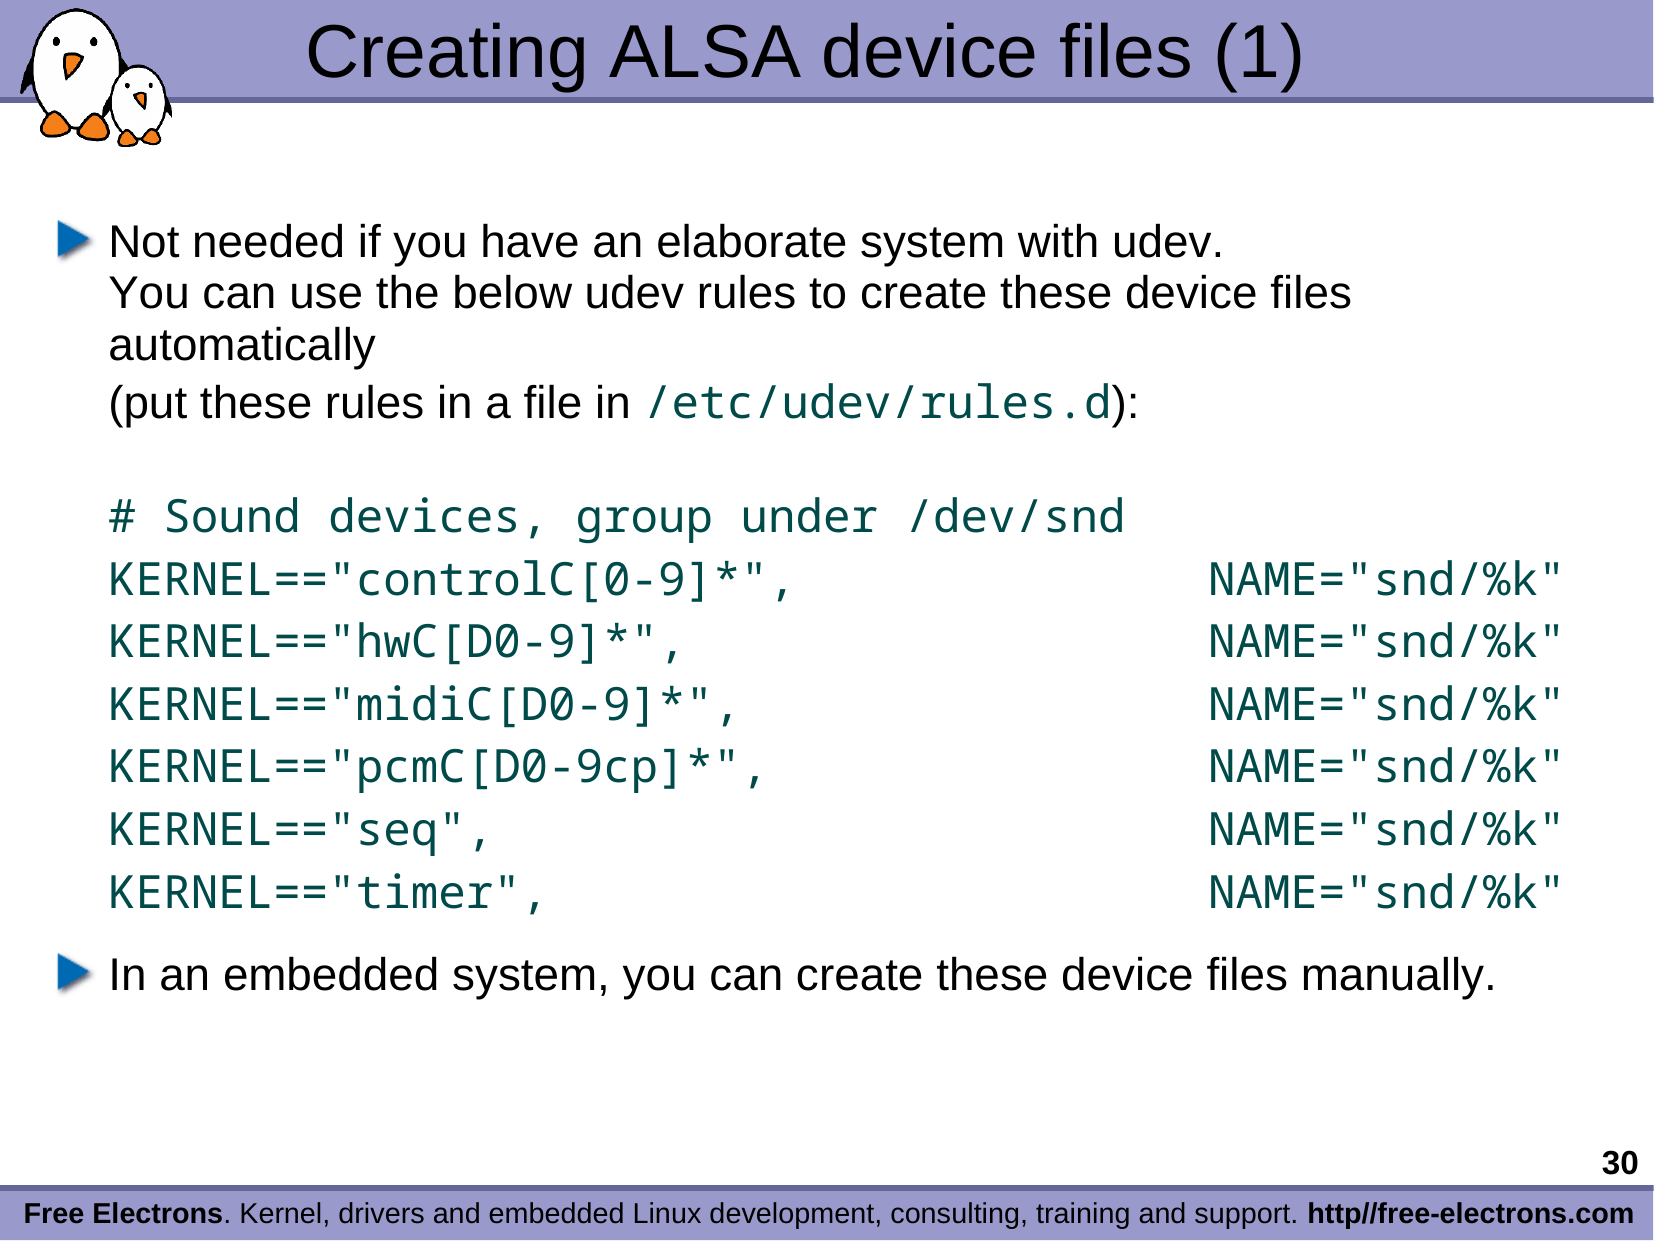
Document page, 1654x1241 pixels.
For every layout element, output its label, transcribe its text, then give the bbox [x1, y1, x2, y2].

title Creating ALSA device files (1) [60, 0, 1551, 103]
picture [20, 8, 172, 147]
list Not needed if you have an elaborate system with udev. You can use the below udev rules to create these device files automatically (put these rules in a file in /etc/udev/rules.d): # Sound devices, group under /dev/snd KERNEL=="controlC[0-9]*", NAME="snd/%k" KERNEL=="hwC[D0-9]*", NAME="snd/%k" KERNEL=="midiC[D0-9]*", NAME="snd/%k" KERNEL=="pcmC[D0-9cp]*", NAME="snd/%k" KERNEL=="seq", NAME="snd/%k" KERNEL=="timer", NAME="snd/%k" In an embedded system, you can create these device files manually. [37, 216, 1613, 1066]
